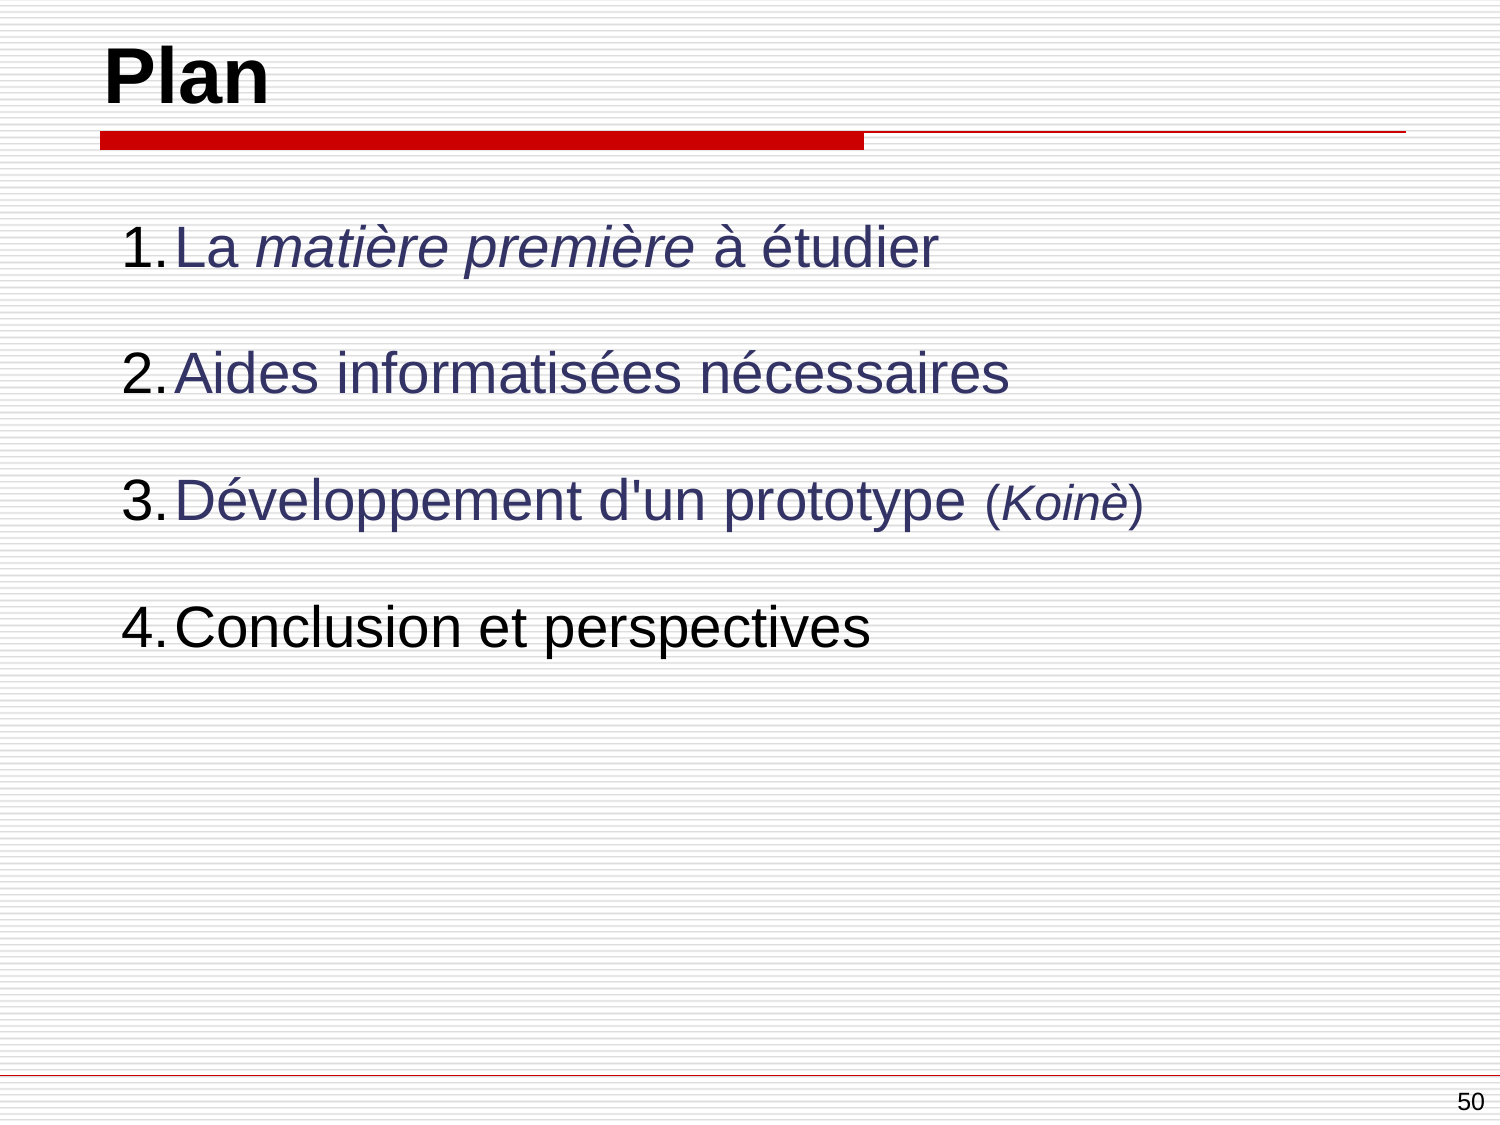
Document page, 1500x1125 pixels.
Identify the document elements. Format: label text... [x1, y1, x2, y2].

list La matière première à étudier Aides informatisées nécessaires Développement d'un prototype (Koinè) Conclusion et perspectives [88, 206, 1418, 1045]
picture [0, 1076, 1500, 1125]
title Plan [88, 24, 1418, 129]
picture [0, 0, 1500, 1075]
